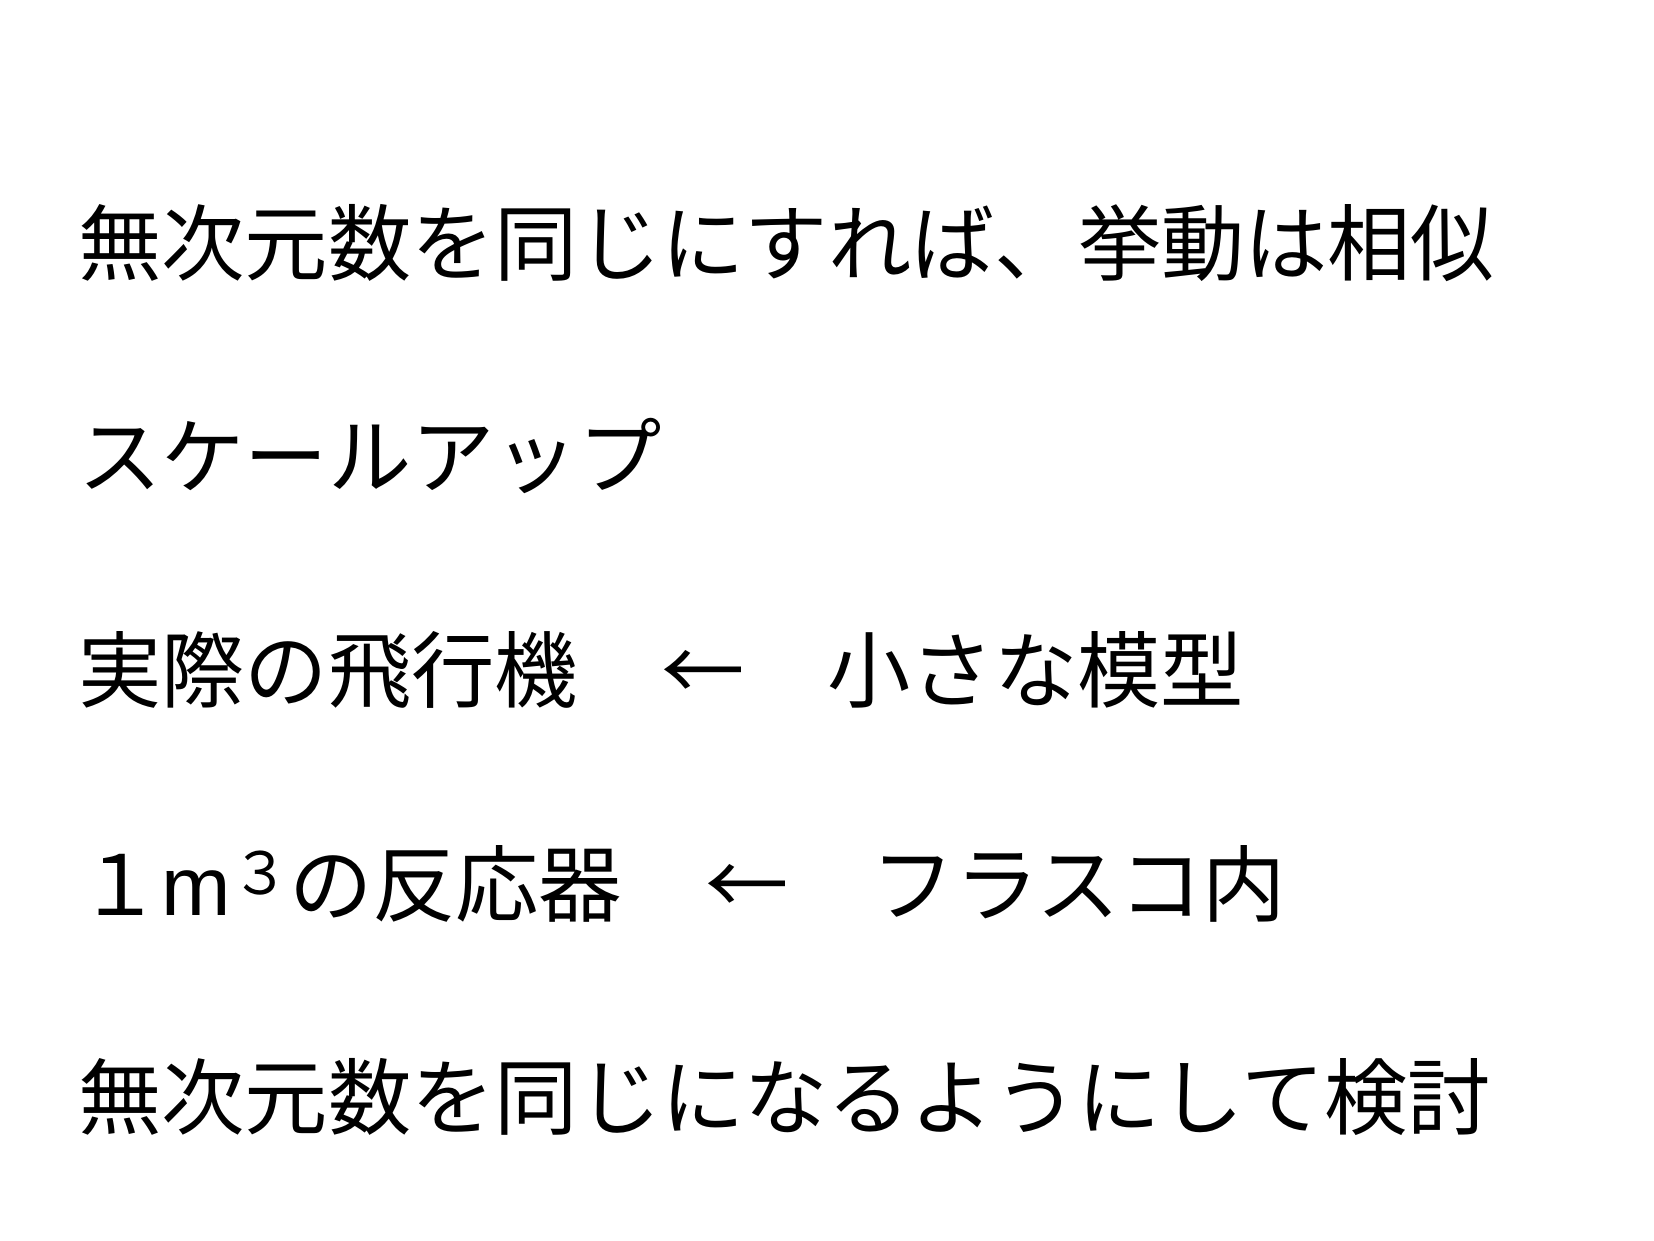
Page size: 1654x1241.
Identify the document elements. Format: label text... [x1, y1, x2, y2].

text_box 無次元数を同じにすれば、挙動は相似 スケールアップ 実際の飛行機 ← 小さな模型 １m３の反応器 ← フラスコ内 無次元数を同じになるようにして検討 得られる結果も、無次元数で扱う [63, 170, 1567, 1113]
